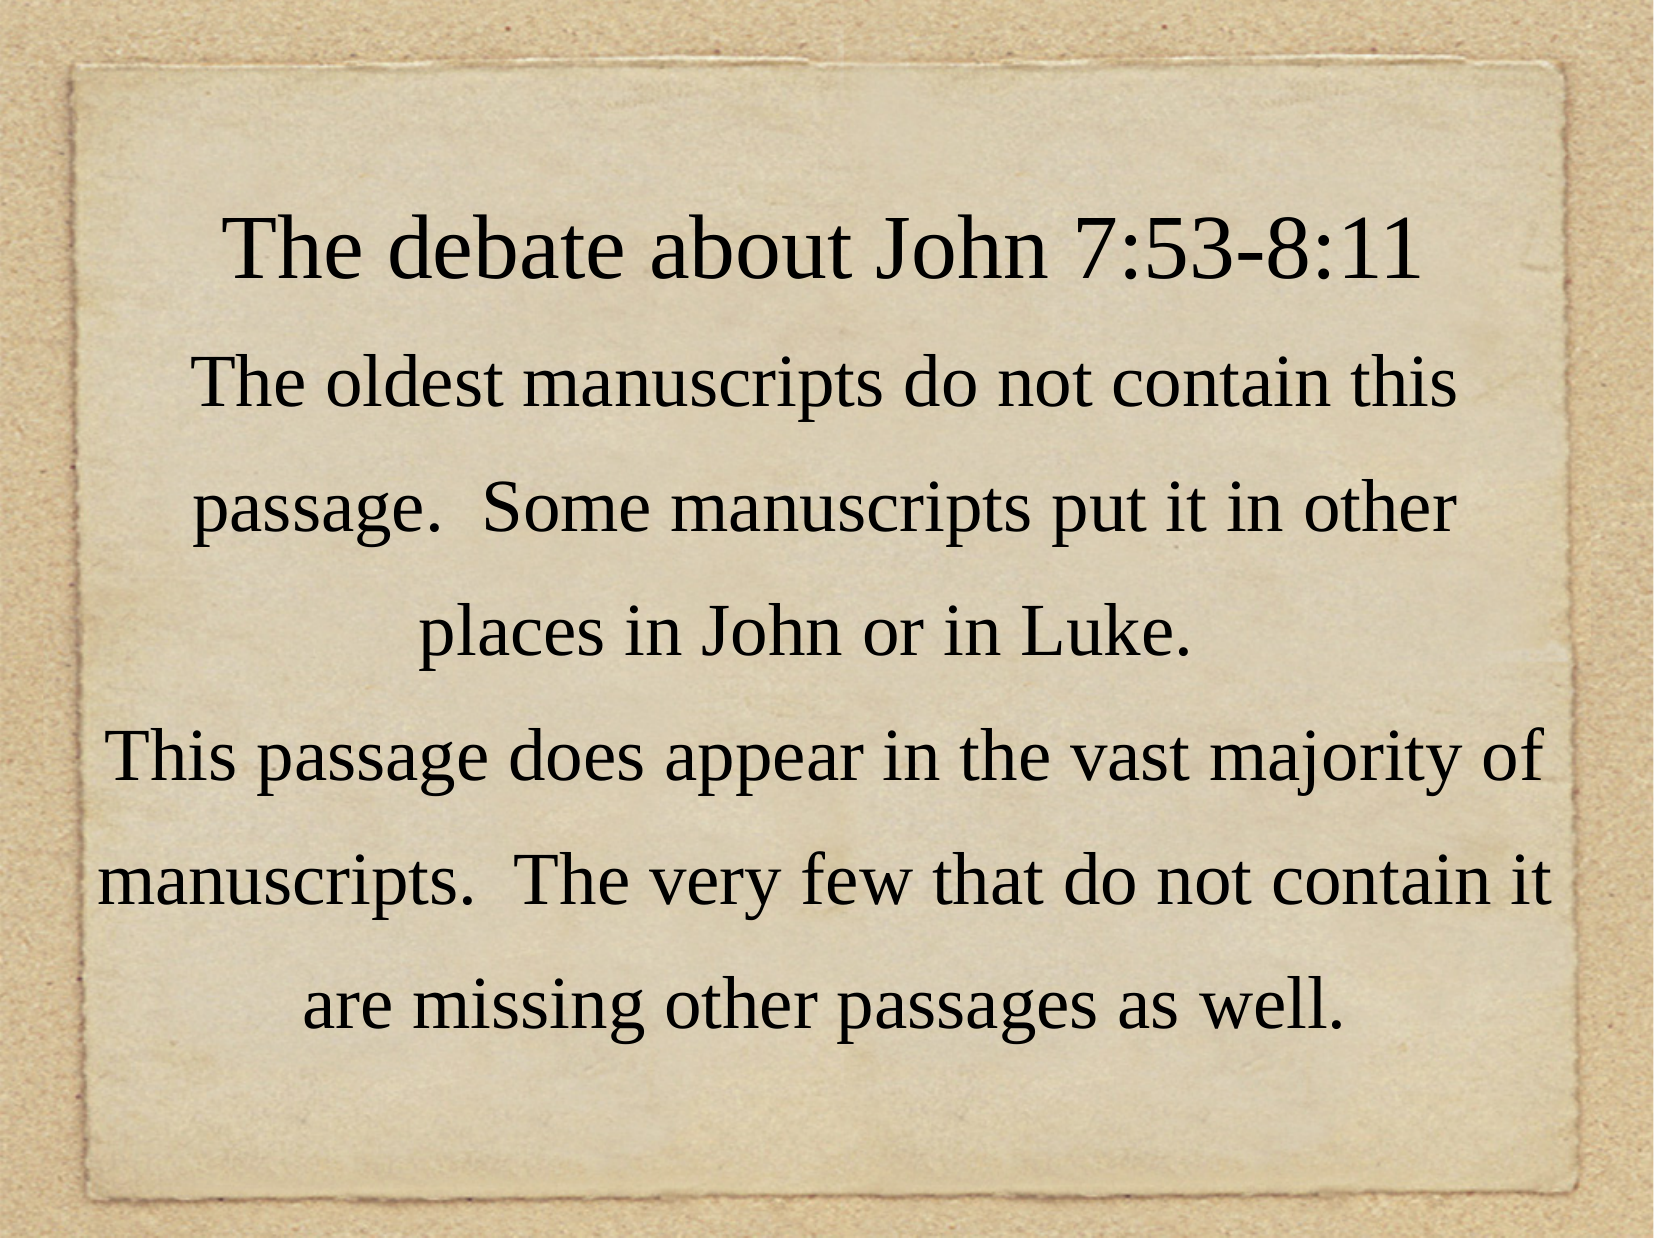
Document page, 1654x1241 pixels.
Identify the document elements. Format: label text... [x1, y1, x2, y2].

picture [0, 0, 1654, 1238]
text_box The debate about John 7:53-8:11 The oldest manuscripts do not contain this passage. Some manuscripts put it in other places in John or in Luke. This passage does appear in the vast majority of manuscripts. The very few that do not contain it are missing other passages as well. [75, 37, 1576, 1163]
